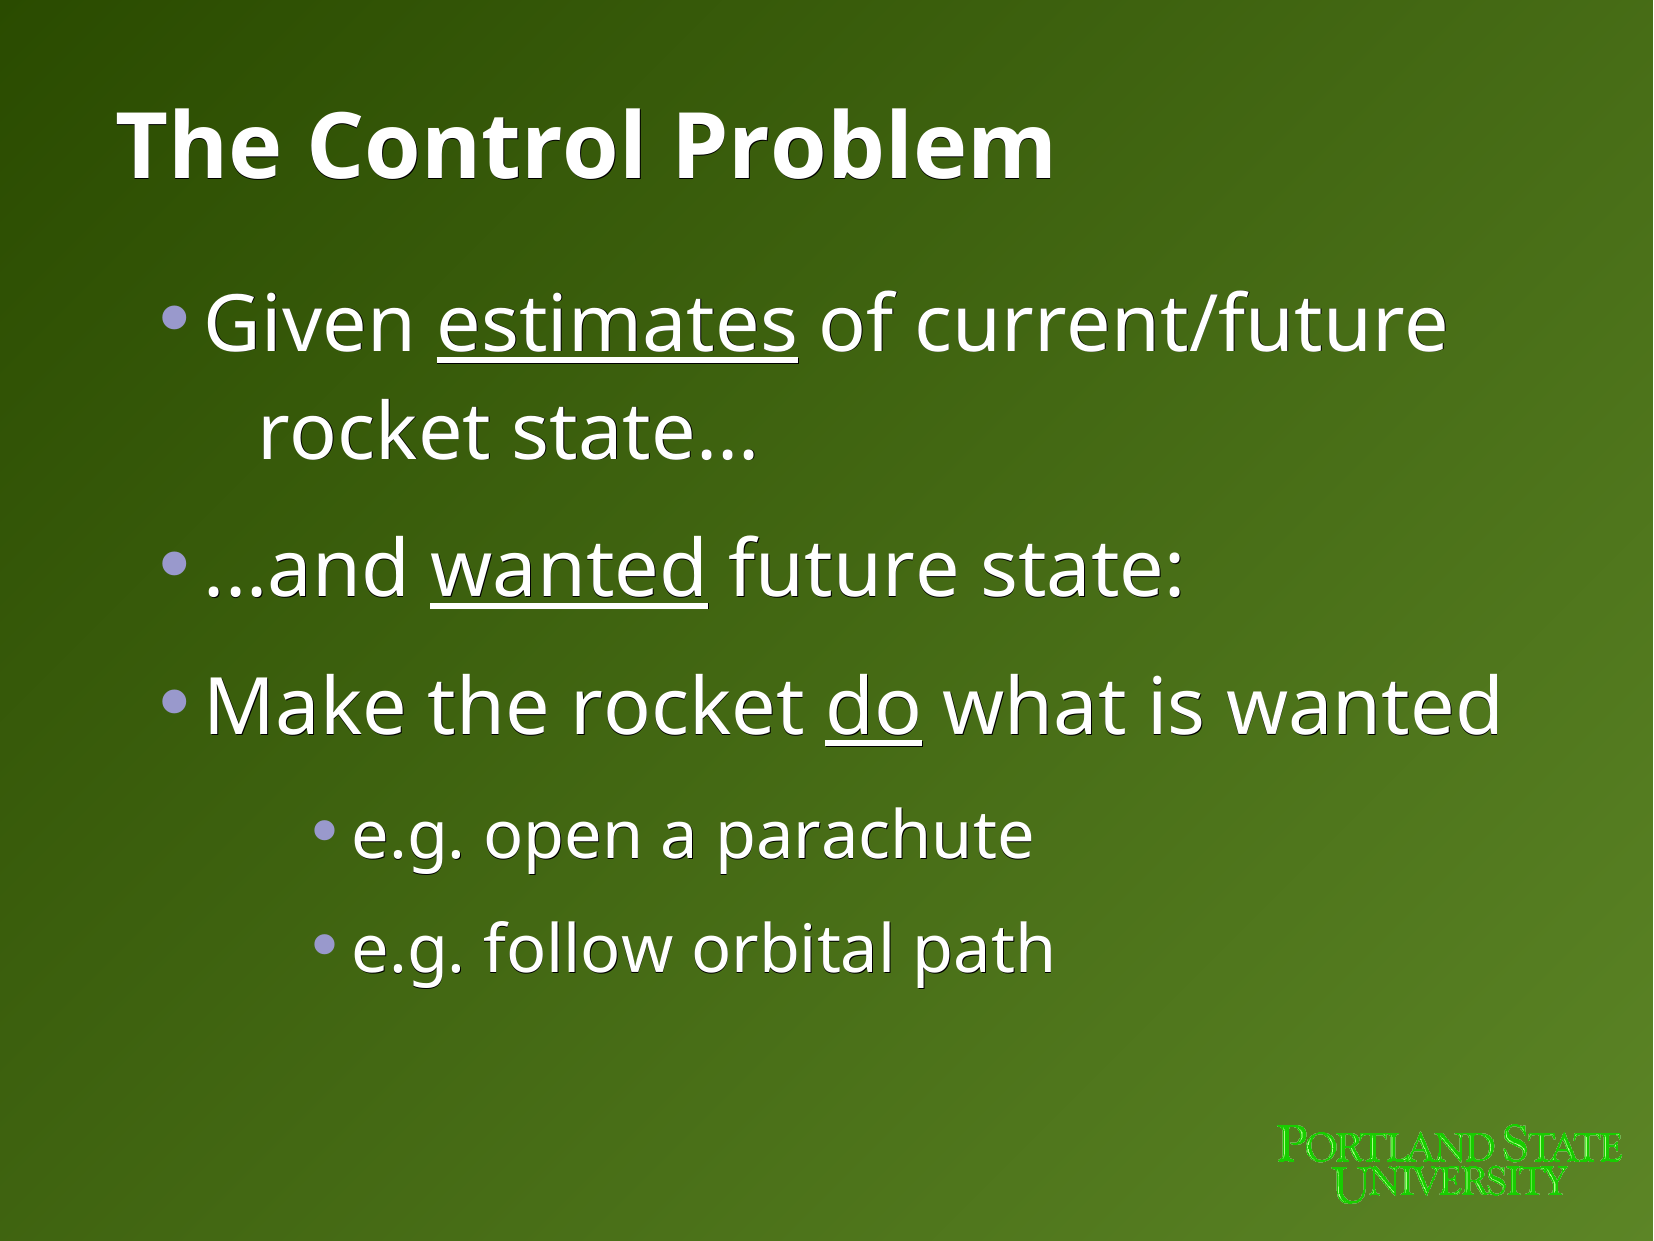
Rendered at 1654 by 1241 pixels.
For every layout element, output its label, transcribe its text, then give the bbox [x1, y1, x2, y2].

list Given estimates of current/future rocket state... ...and wanted future state: Make the rocket do what is wanted e.g. open a parachute e.g. follow orbital path [115, 266, 1527, 1049]
picture [1277, 1124, 1622, 1204]
title The Control Problem [115, 86, 1527, 200]
